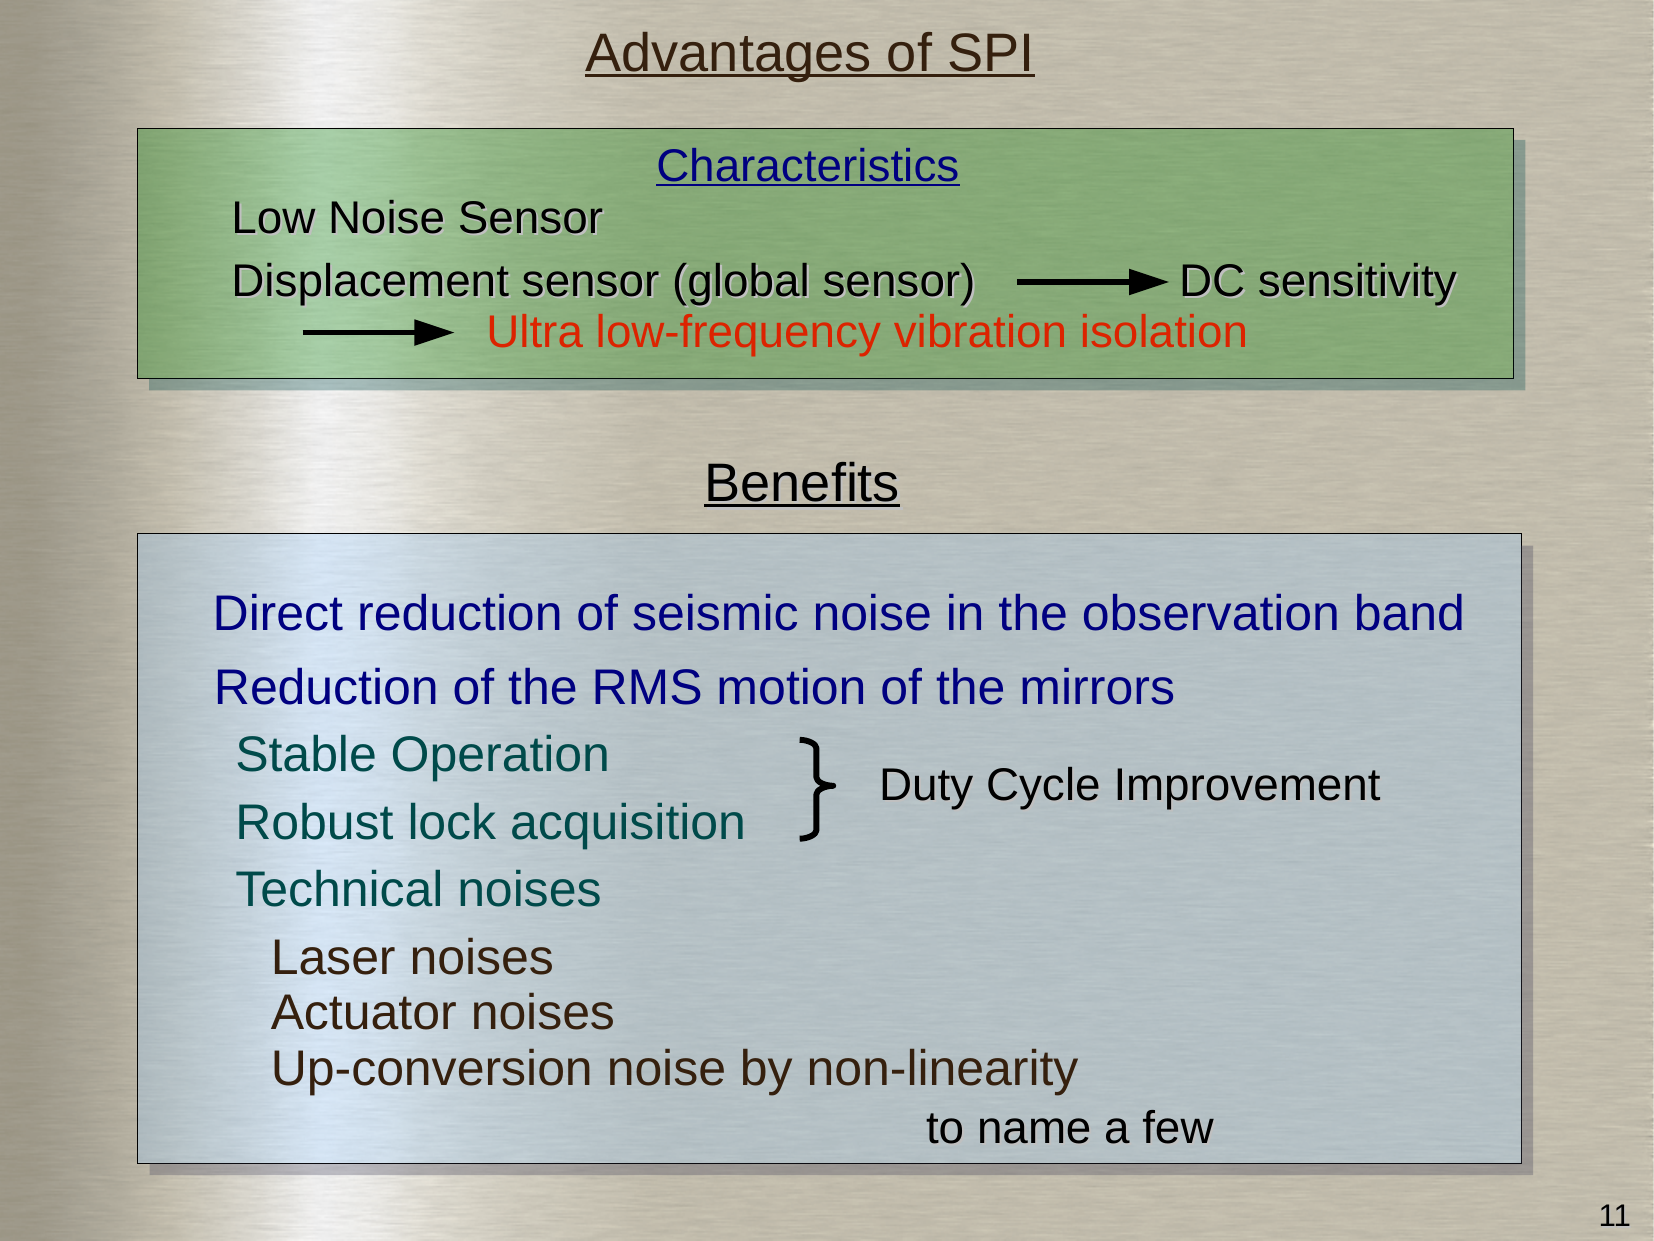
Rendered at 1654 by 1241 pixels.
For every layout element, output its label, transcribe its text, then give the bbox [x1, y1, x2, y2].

text_box Characteristics [641, 132, 975, 199]
text_box Duty Cycle Improvement [864, 751, 1396, 818]
text_box [137, 533, 1534, 1176]
text_box Low Noise Sensor Displacement sensor (global sensor) DC sensitivity Ultra low-frequency vibration isolation [203, 184, 1503, 365]
text_box Advantages of SPI [570, 14, 1051, 91]
text_box to name a few [911, 1094, 1229, 1161]
text_box Benefits [689, 445, 916, 521]
text_box [137, 128, 1526, 391]
text_box Direct reduction of seismic noise in the observation band Reduction of the RMS motion of the mirrors Stable Operation Robust lock acquisition Technical noises Laser noises Actuator noises Up-conversion noise by non-linearity [185, 578, 1511, 1133]
picture [0, 0, 1654, 1241]
